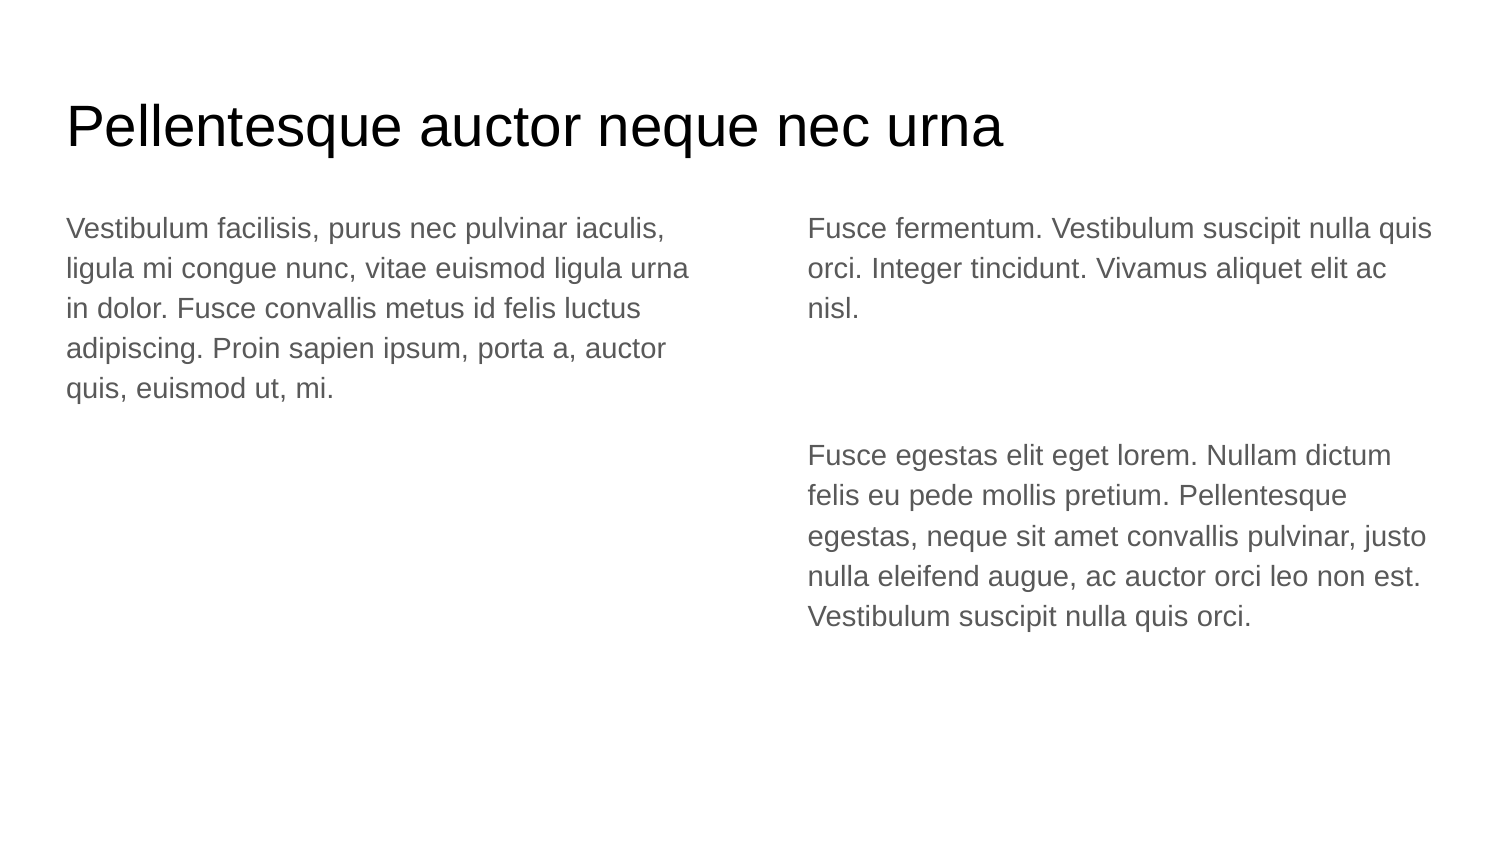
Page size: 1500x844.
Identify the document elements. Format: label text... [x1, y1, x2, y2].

list Fusce fermentum. Vestibulum suscipit nulla quis orci. Integer tincidunt. Vivamus aliquet elit ac nisl. Fusce egestas elit eget lorem. Nullam dictum felis eu pede mollis pretium. Pellentesque egestas, neque sit amet convallis pulvinar, justo nulla eleifend augue, ac auctor orci leo non est. Vestibulum suscipit nulla quis orci. [792, 189, 1449, 750]
list Vestibulum facilisis, purus nec pulvinar iaculis, ligula mi congue nunc, vitae euismod ligula urna in dolor. Fusce convallis metus id felis luctus adipiscing. Proin sapien ipsum, porta a, auctor quis, euismod ut, mi. [51, 189, 708, 750]
title Pellentesque auctor neque nec urna [51, 72, 1449, 167]
